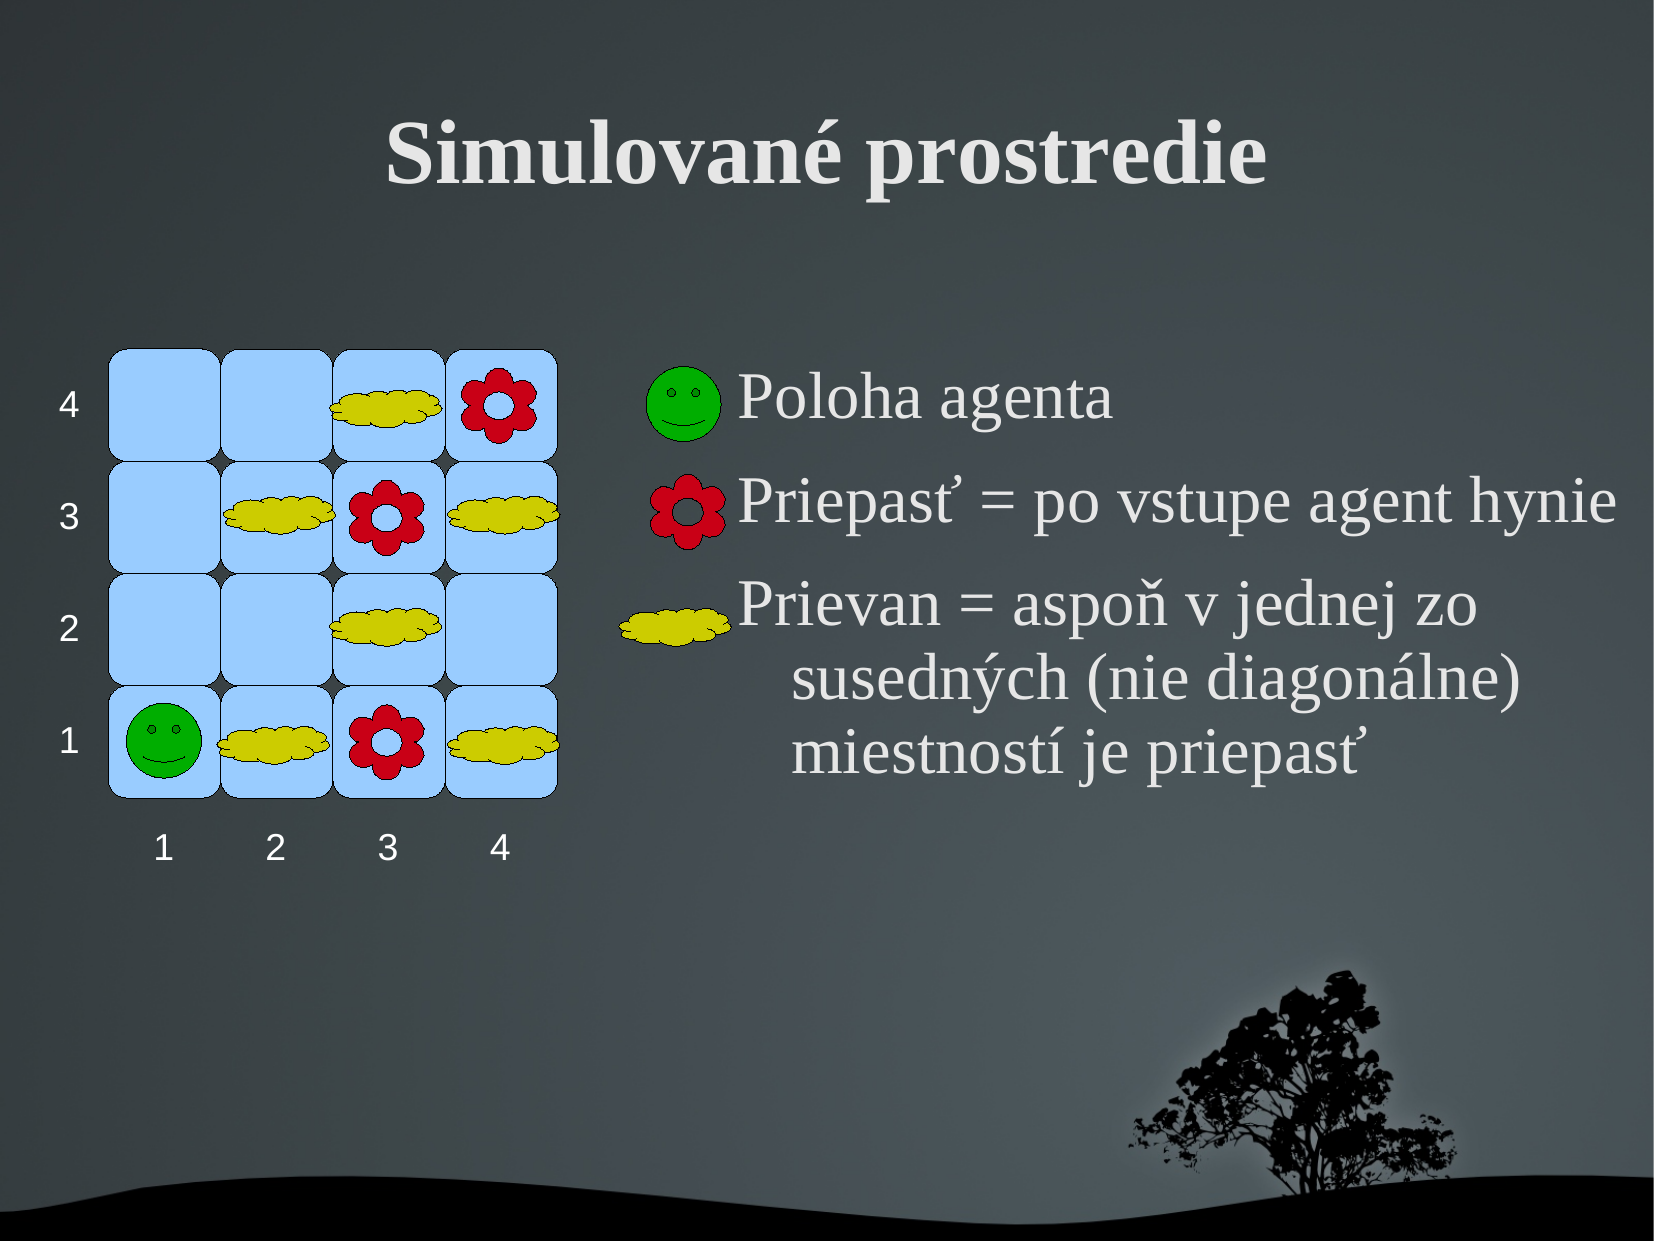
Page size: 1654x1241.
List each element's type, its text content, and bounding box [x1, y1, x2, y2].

text_box [618, 608, 732, 647]
text_box 2 [31, 591, 107, 667]
text_box [646, 366, 722, 442]
text_box 1 [31, 703, 107, 779]
picture [0, 0, 1654, 1241]
title Simulované prostredie [82, 49, 1571, 257]
list Poloha agenta Priepasť = po vstupe agent hynie Prievan = aspoň v jednej zo susedných (nie diagonálne) miestností je priepasť [720, 358, 1651, 823]
text_box 2 [238, 809, 314, 885]
text_box 4 [31, 366, 107, 442]
text_box [650, 474, 726, 550]
text_box 3 [350, 809, 426, 885]
text_box 4 [462, 809, 538, 885]
text_box [108, 348, 561, 799]
text_box 1 [126, 809, 202, 885]
text_box 3 [31, 478, 107, 555]
